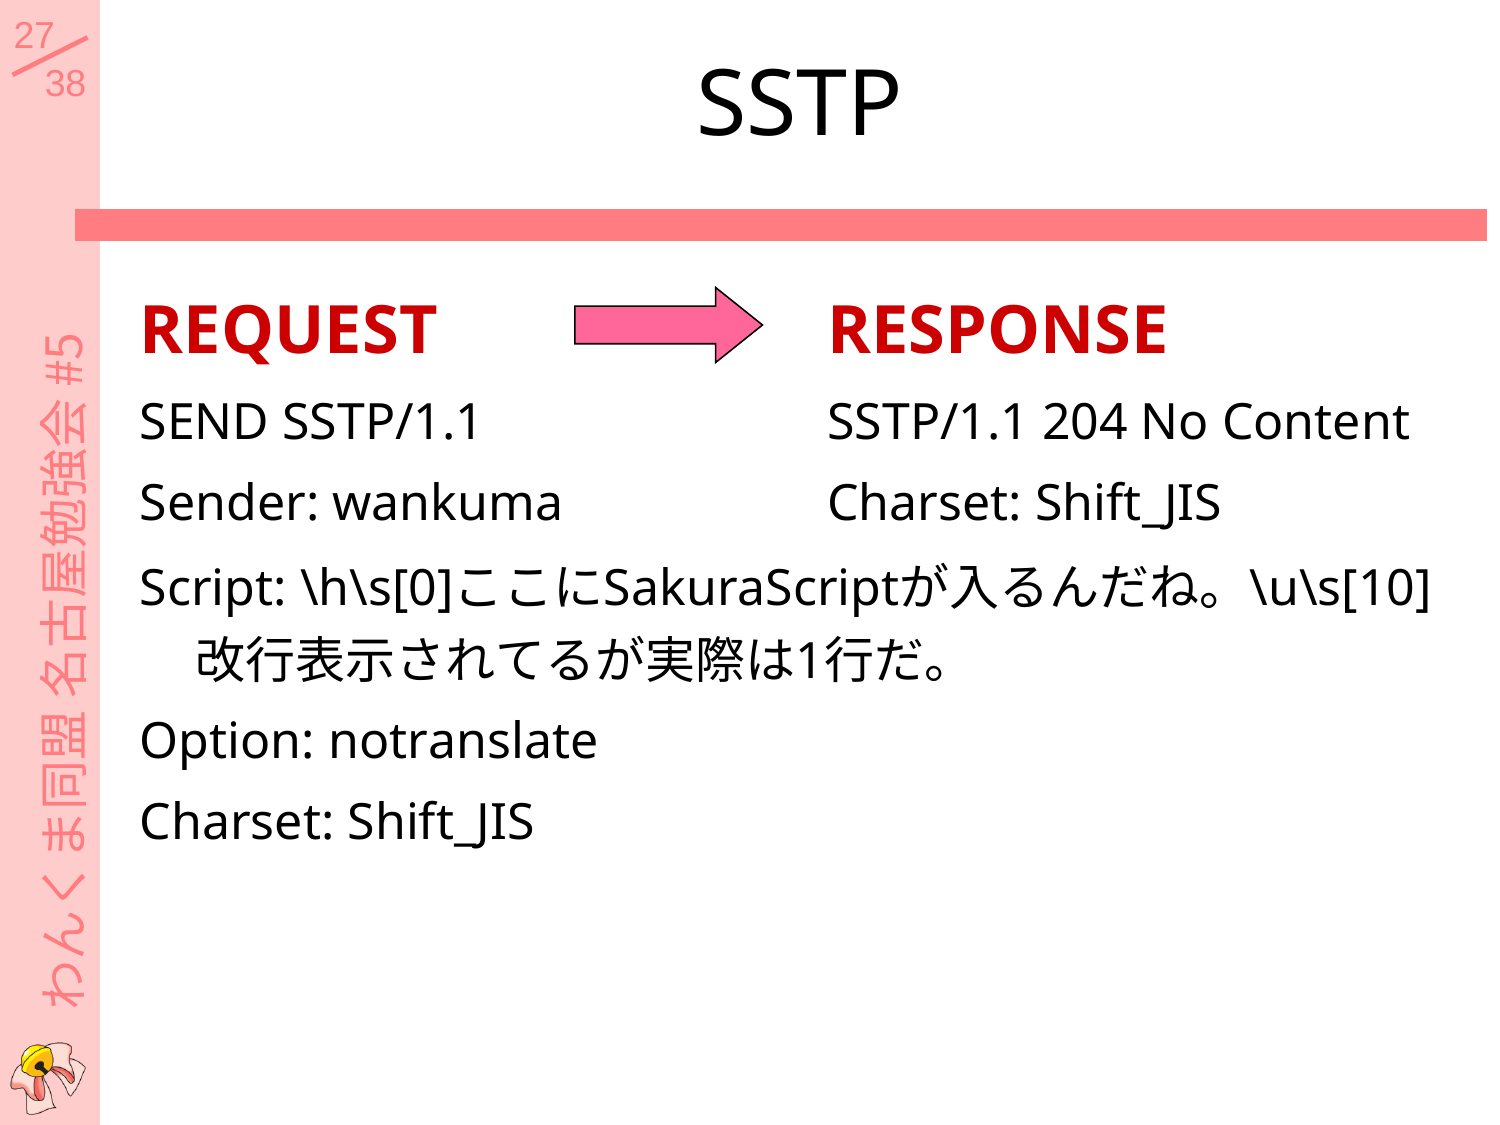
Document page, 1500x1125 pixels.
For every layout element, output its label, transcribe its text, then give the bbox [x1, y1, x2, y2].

list REQUEST SEND SSTP/1.1 Sender: wankuma Script: \h\s[0]ここにSakuraScriptが入るんだね。\u\s[10]改行表示されてるが実際は1行だ。 Option: notranslate Charset: Shift_JIS [125, 275, 1476, 1116]
list RESPONSE SSTP/1.1 204 No Content Charset: Shift_JIS [812, 275, 1476, 1101]
title SSTP [125, 0, 1476, 226]
picture [10, 1042, 86, 1115]
text_box [574, 287, 763, 363]
